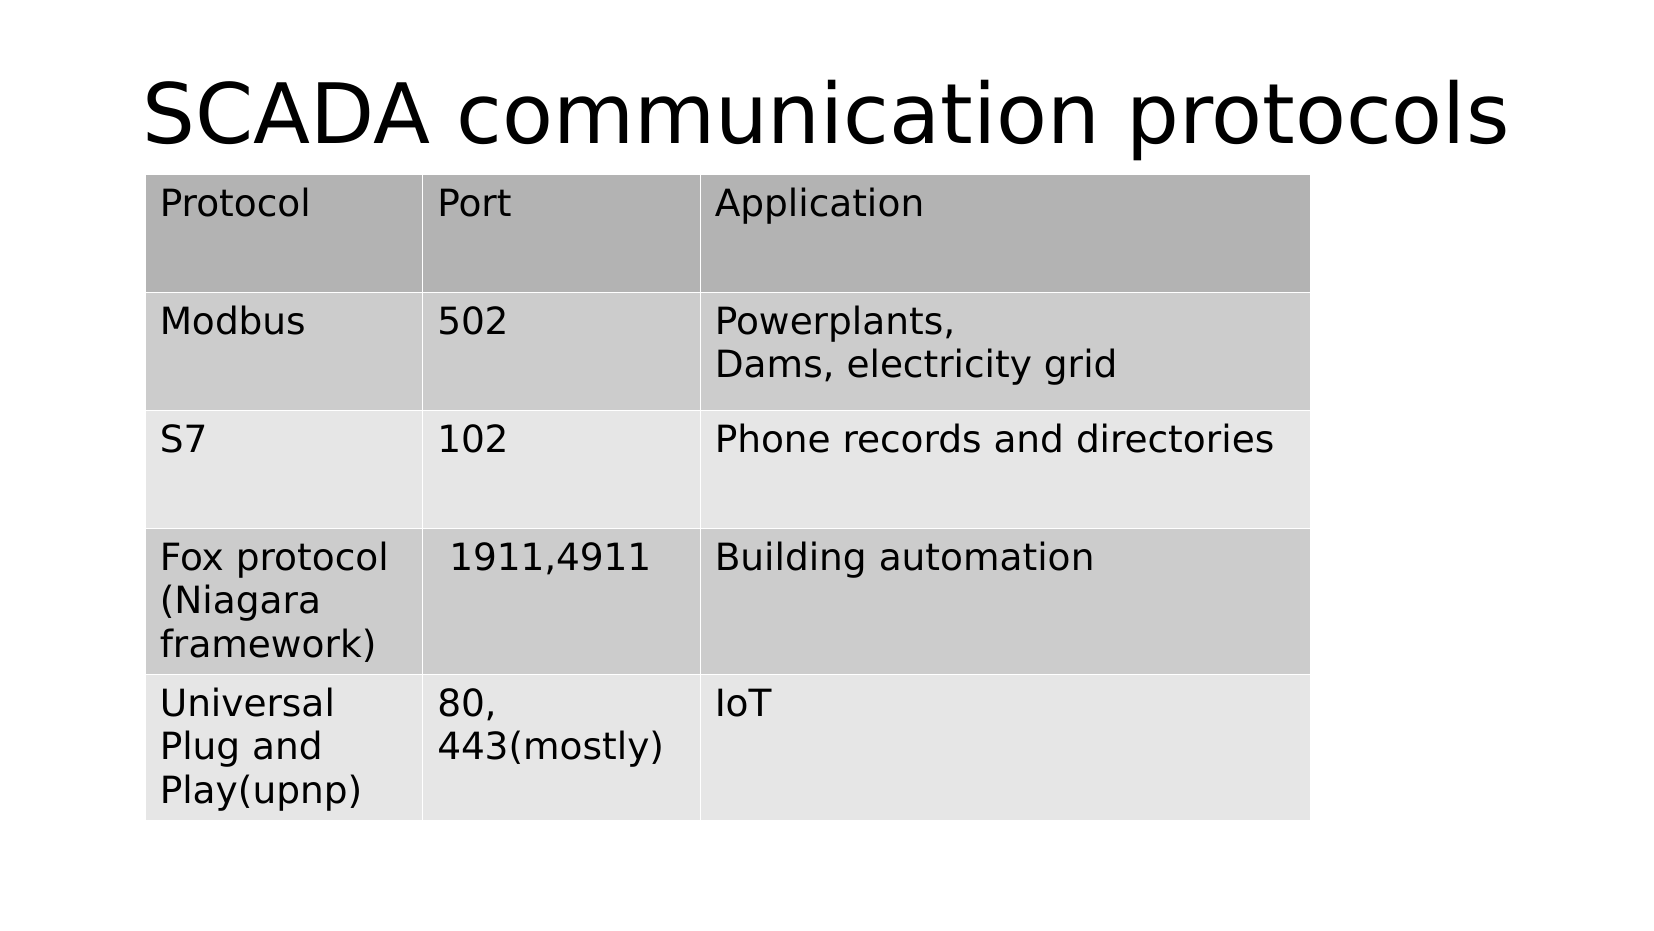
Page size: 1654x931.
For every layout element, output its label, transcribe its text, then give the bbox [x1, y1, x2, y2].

table_header Application [701, 175, 1310, 292]
table_cell 502 [423, 293, 700, 410]
table_cell S7 [146, 411, 422, 528]
table_cell Powerplants, Dams, electricity grid [701, 293, 1310, 410]
table_cell Fox protocol (Niagara framework) [146, 529, 422, 674]
table_cell Universal Plug and Play(upnp) [146, 675, 422, 820]
table_cell 80, 443(mostly) [423, 675, 700, 820]
table_cell Building automation [701, 529, 1310, 674]
table_cell Modbus [146, 293, 422, 410]
table_header Protocol [146, 175, 422, 292]
table_cell 102 [423, 411, 700, 528]
table_cell Phone records and directories [701, 411, 1310, 528]
table_cell IoT [701, 675, 1310, 820]
table_cell 1911,4911 [423, 529, 700, 674]
table_header Port [423, 175, 700, 292]
title SCADA communication protocols [82, 37, 1571, 193]
